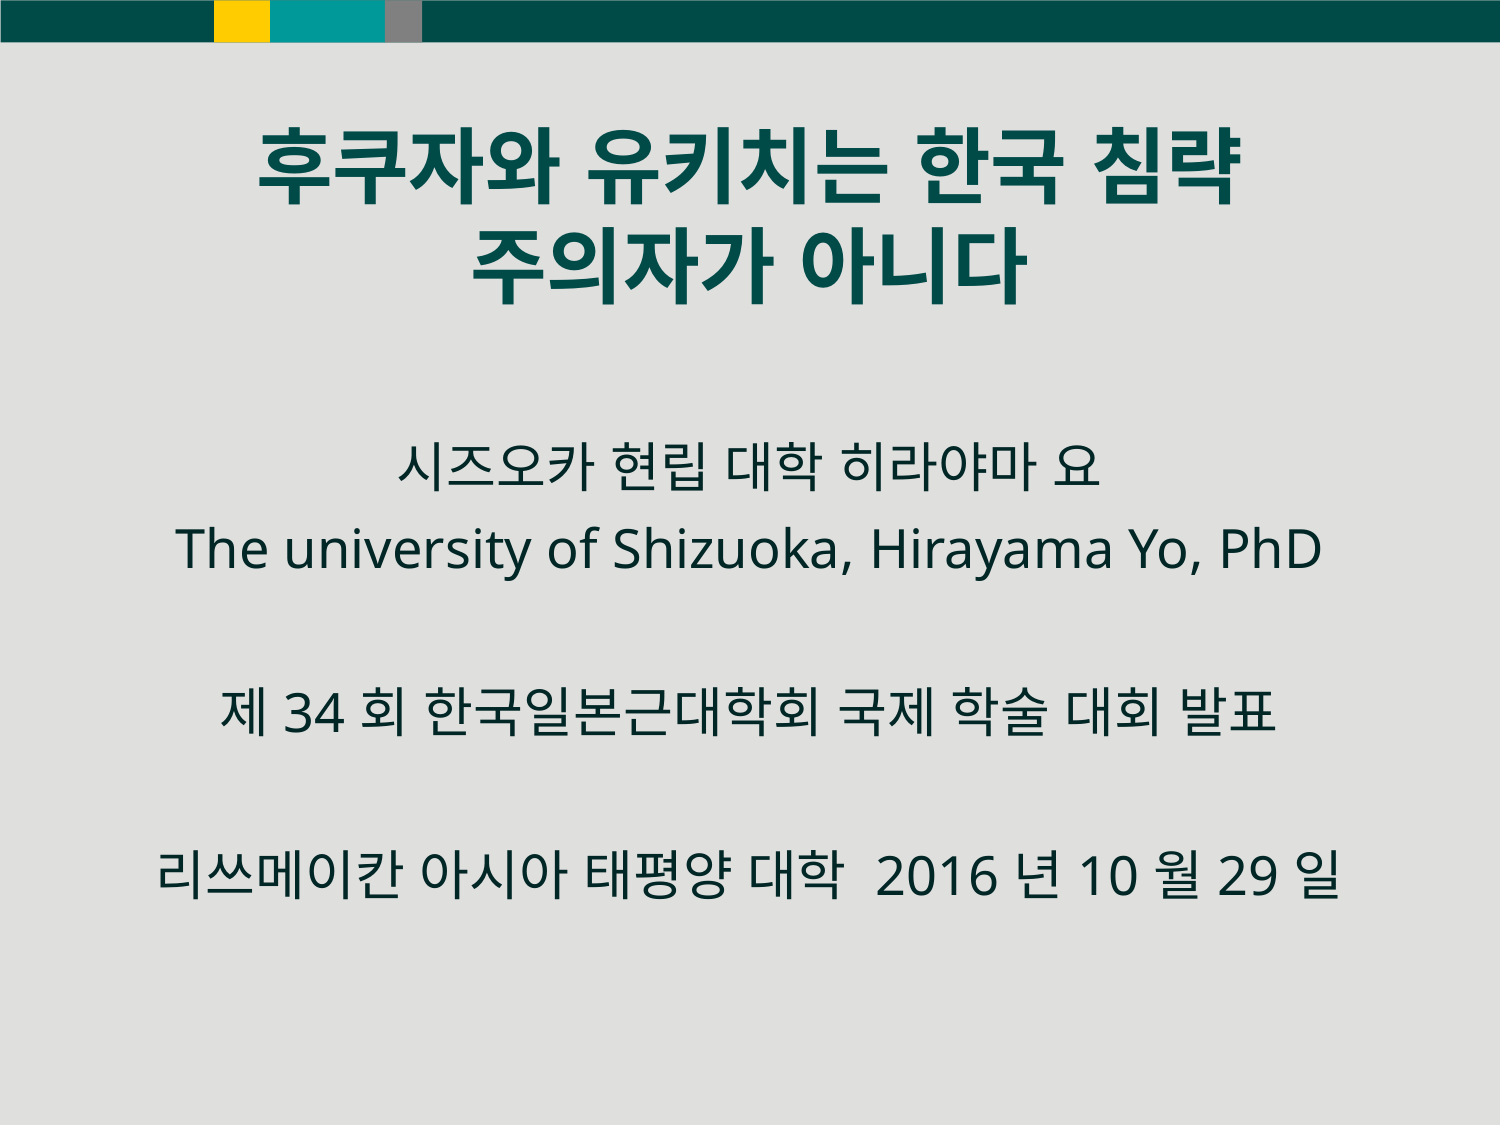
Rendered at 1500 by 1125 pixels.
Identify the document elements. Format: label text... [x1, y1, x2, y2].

title 후쿠자와 유키치는 한국 침략 주의자가 아니다 [75, 106, 1425, 262]
list 시즈오카 현립 대학 히라야마 요 The university of Shizuoka, Hirayama Yo, PhD 제 34 회 한국일본근대학회 국제 학술 대회 발표 리쓰메이칸 아시아 태평양 대학 2016 년 10 월 29 일 [75, 262, 1425, 1005]
